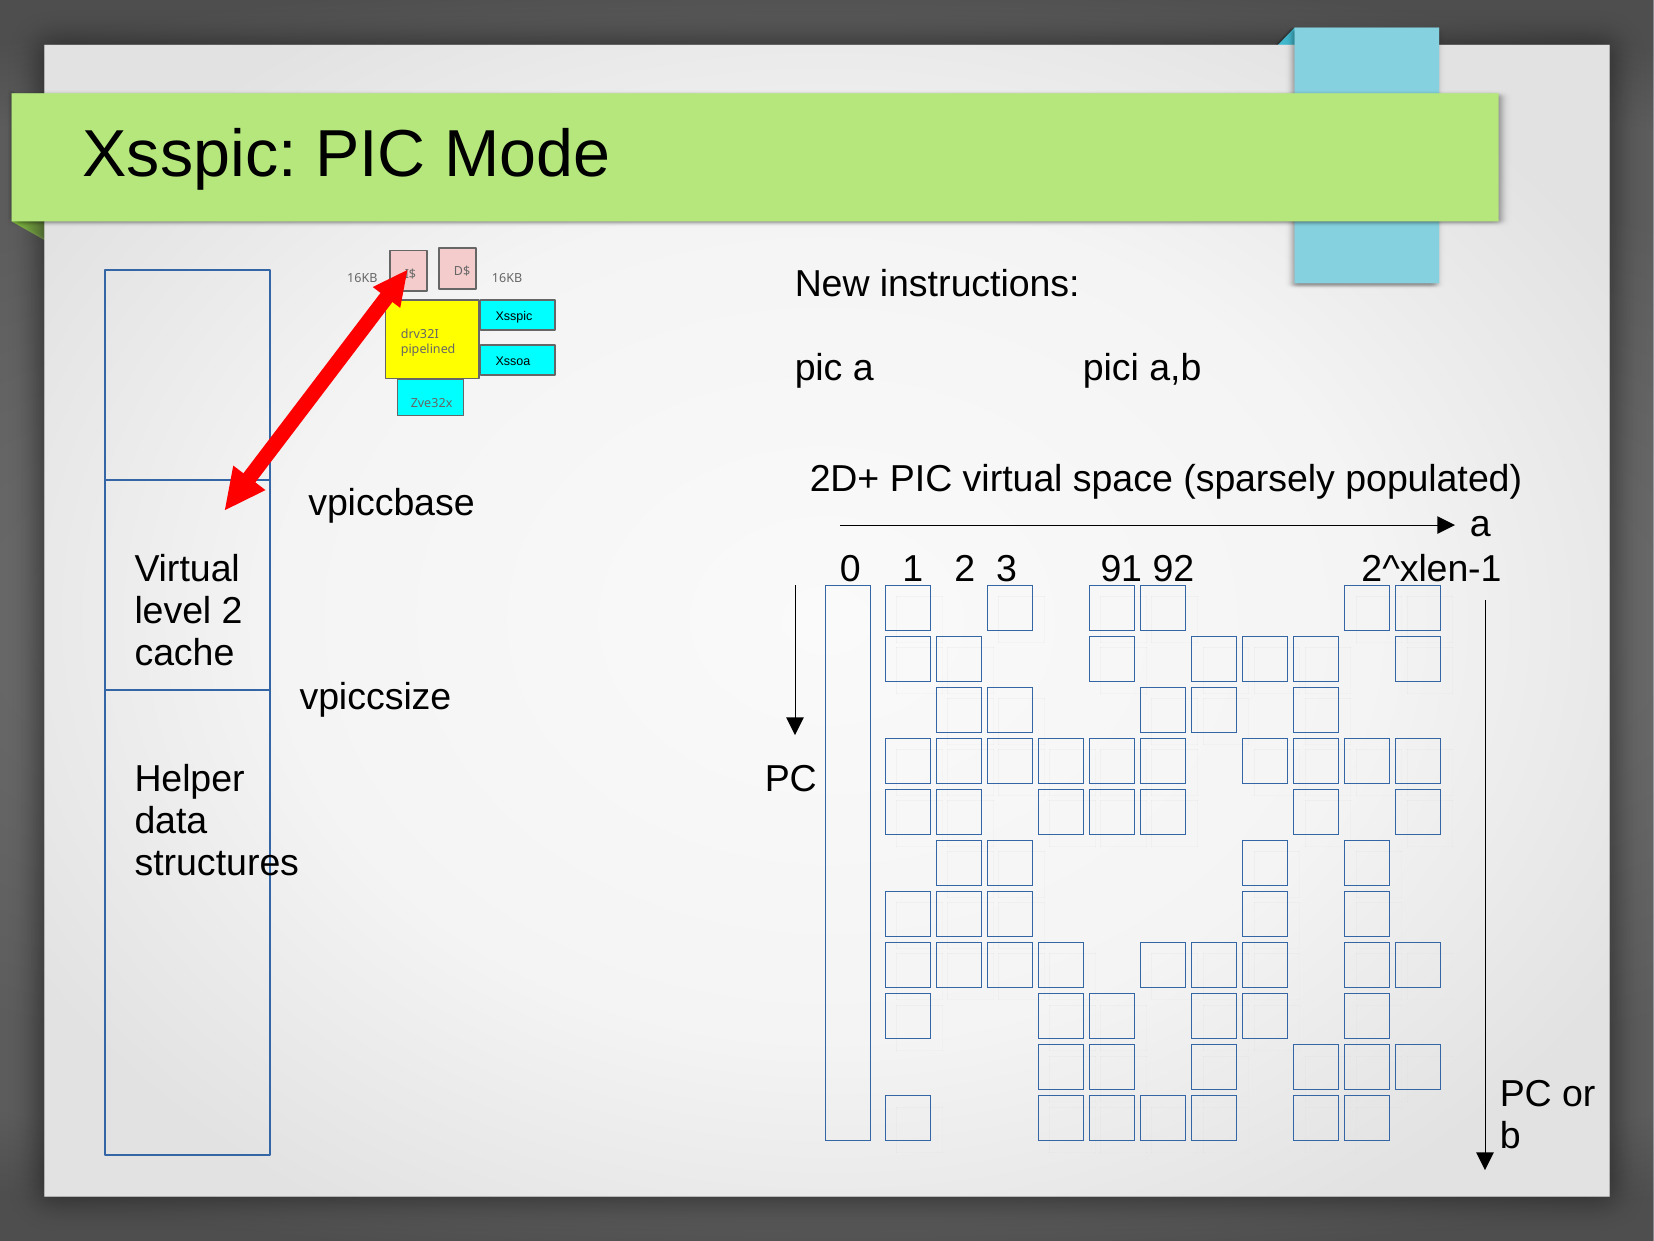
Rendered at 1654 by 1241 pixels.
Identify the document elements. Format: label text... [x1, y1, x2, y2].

text_box vpiccbase [293, 473, 556, 541]
text_box Zve32x [395, 379, 479, 414]
text_box New instructions: pic a pici a,b [780, 255, 1531, 396]
text_box a [1455, 495, 1531, 556]
text_box Xssoa [480, 344, 555, 376]
title Xsspic: PIC Mode [82, 94, 1264, 213]
text_box 16KB [332, 254, 408, 292]
text_box [387, 299, 480, 311]
text_box D$ [438, 248, 495, 282]
text_box Xsspic [480, 299, 555, 331]
text_box 16KB [476, 263, 540, 286]
text_box 0 1 2 3 91 92 2^xlen-1 [825, 540, 1546, 616]
text_box PC [750, 750, 856, 807]
text_box I$ [389, 251, 435, 292]
text_box 2D+ PIC virtual space (sparsely populated) [795, 450, 1561, 507]
text_box 16KB [404, 272, 408, 292]
picture [0, 0, 1654, 1241]
text_box [385, 371, 480, 379]
text_box vpiccsize [284, 667, 526, 725]
text_box Virtual level 2 cache [119, 540, 270, 691]
text_box PC or b [1485, 1065, 1636, 1164]
text_box Helper data structures [119, 750, 315, 891]
text_box drv32I pipelined [385, 311, 487, 371]
text_box [438, 282, 476, 290]
